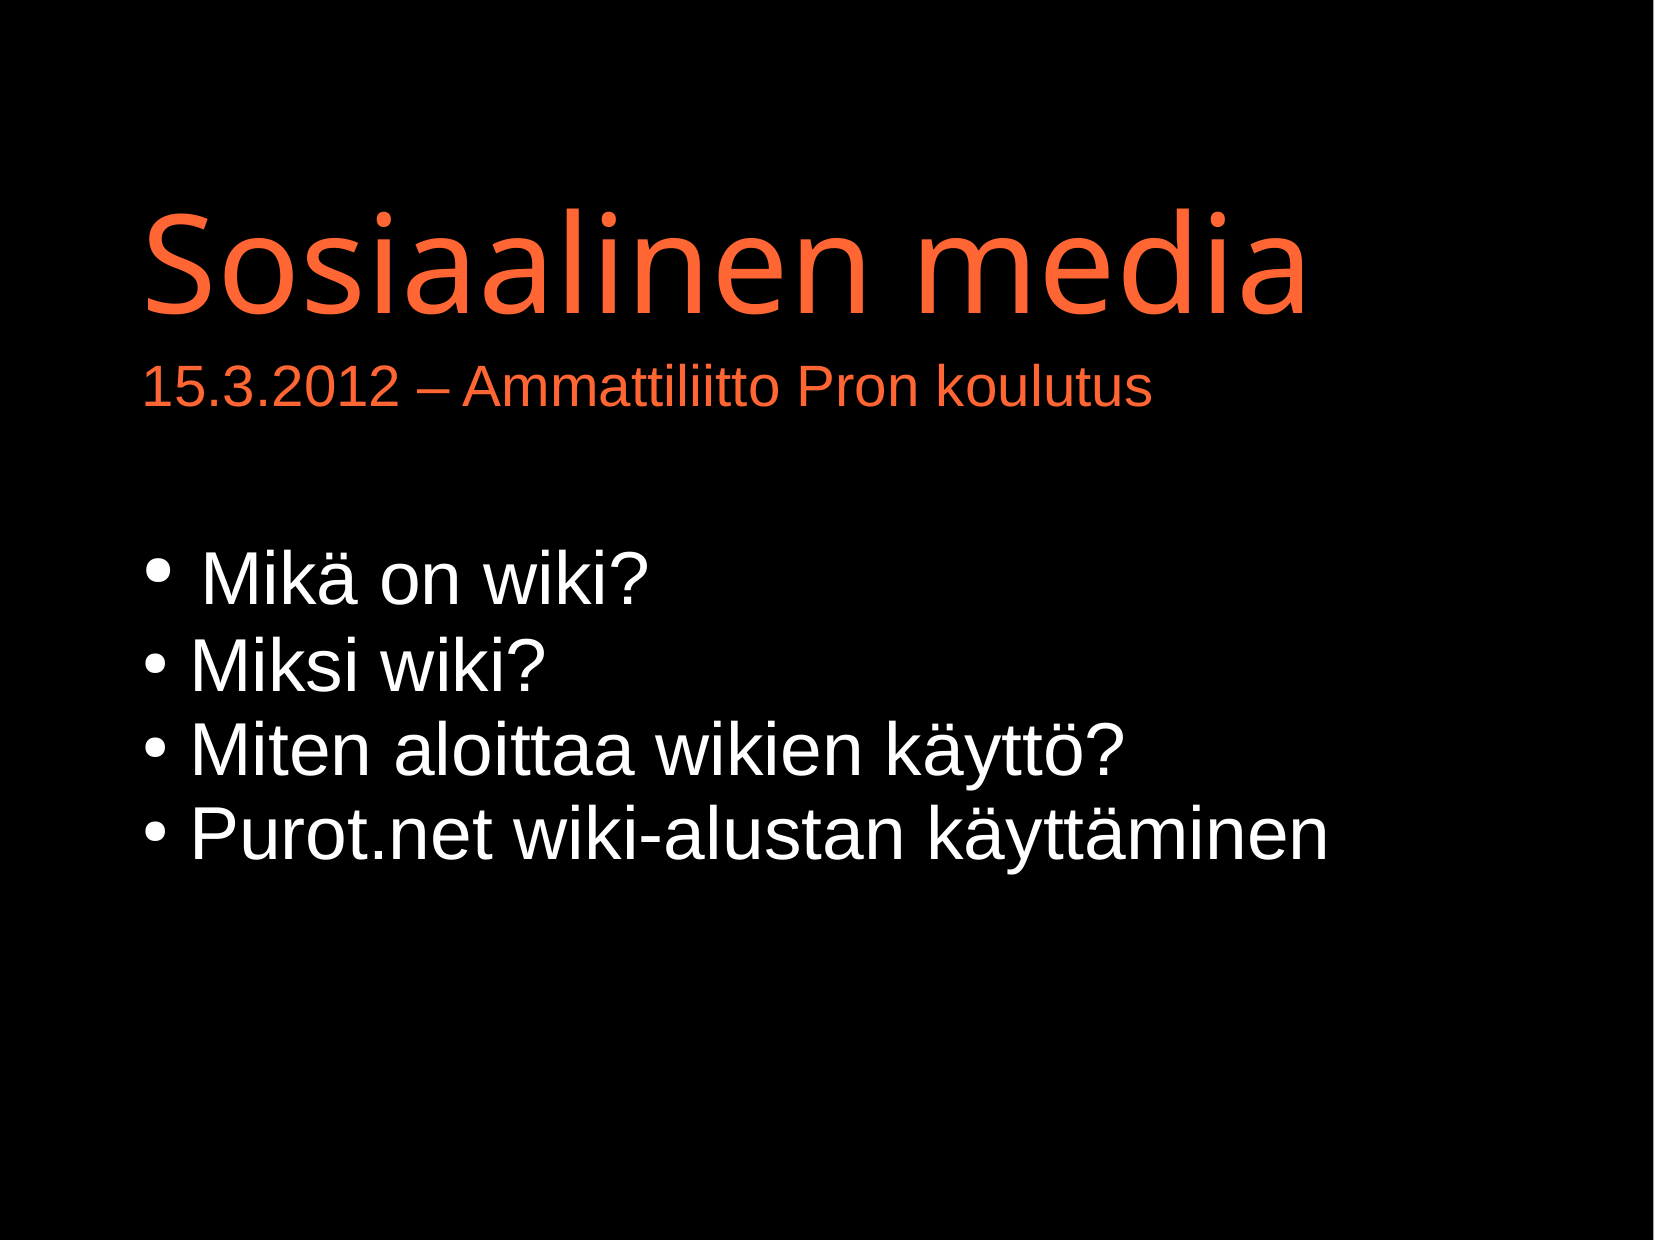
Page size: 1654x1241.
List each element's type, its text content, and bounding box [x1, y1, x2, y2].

text_box Sosiaalinen media 15.3.2012 – Ammattiliitto Pron koulutus Mikä on wiki? Miksi wiki? Miten aloittaa wikien käyttö? Purot.net wiki-alustan käyttäminen [141, 33, 1630, 1093]
